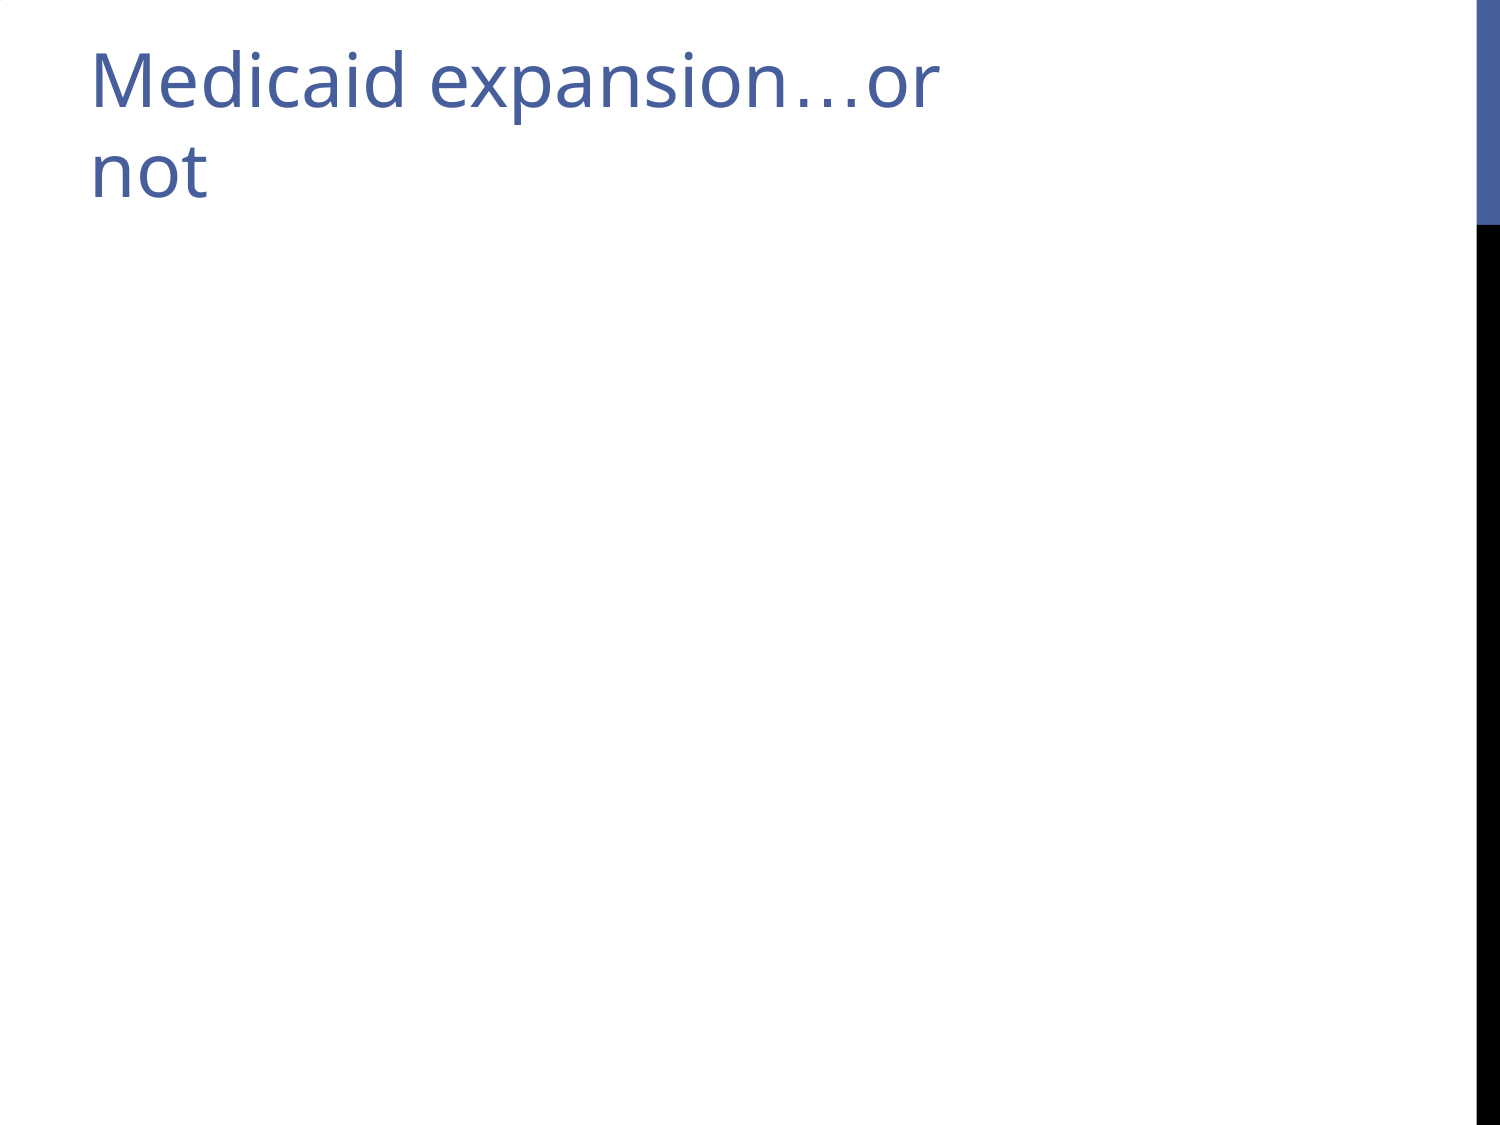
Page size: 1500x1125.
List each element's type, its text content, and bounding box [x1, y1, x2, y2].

title Medicaid expansion…or not [75, 25, 1025, 250]
